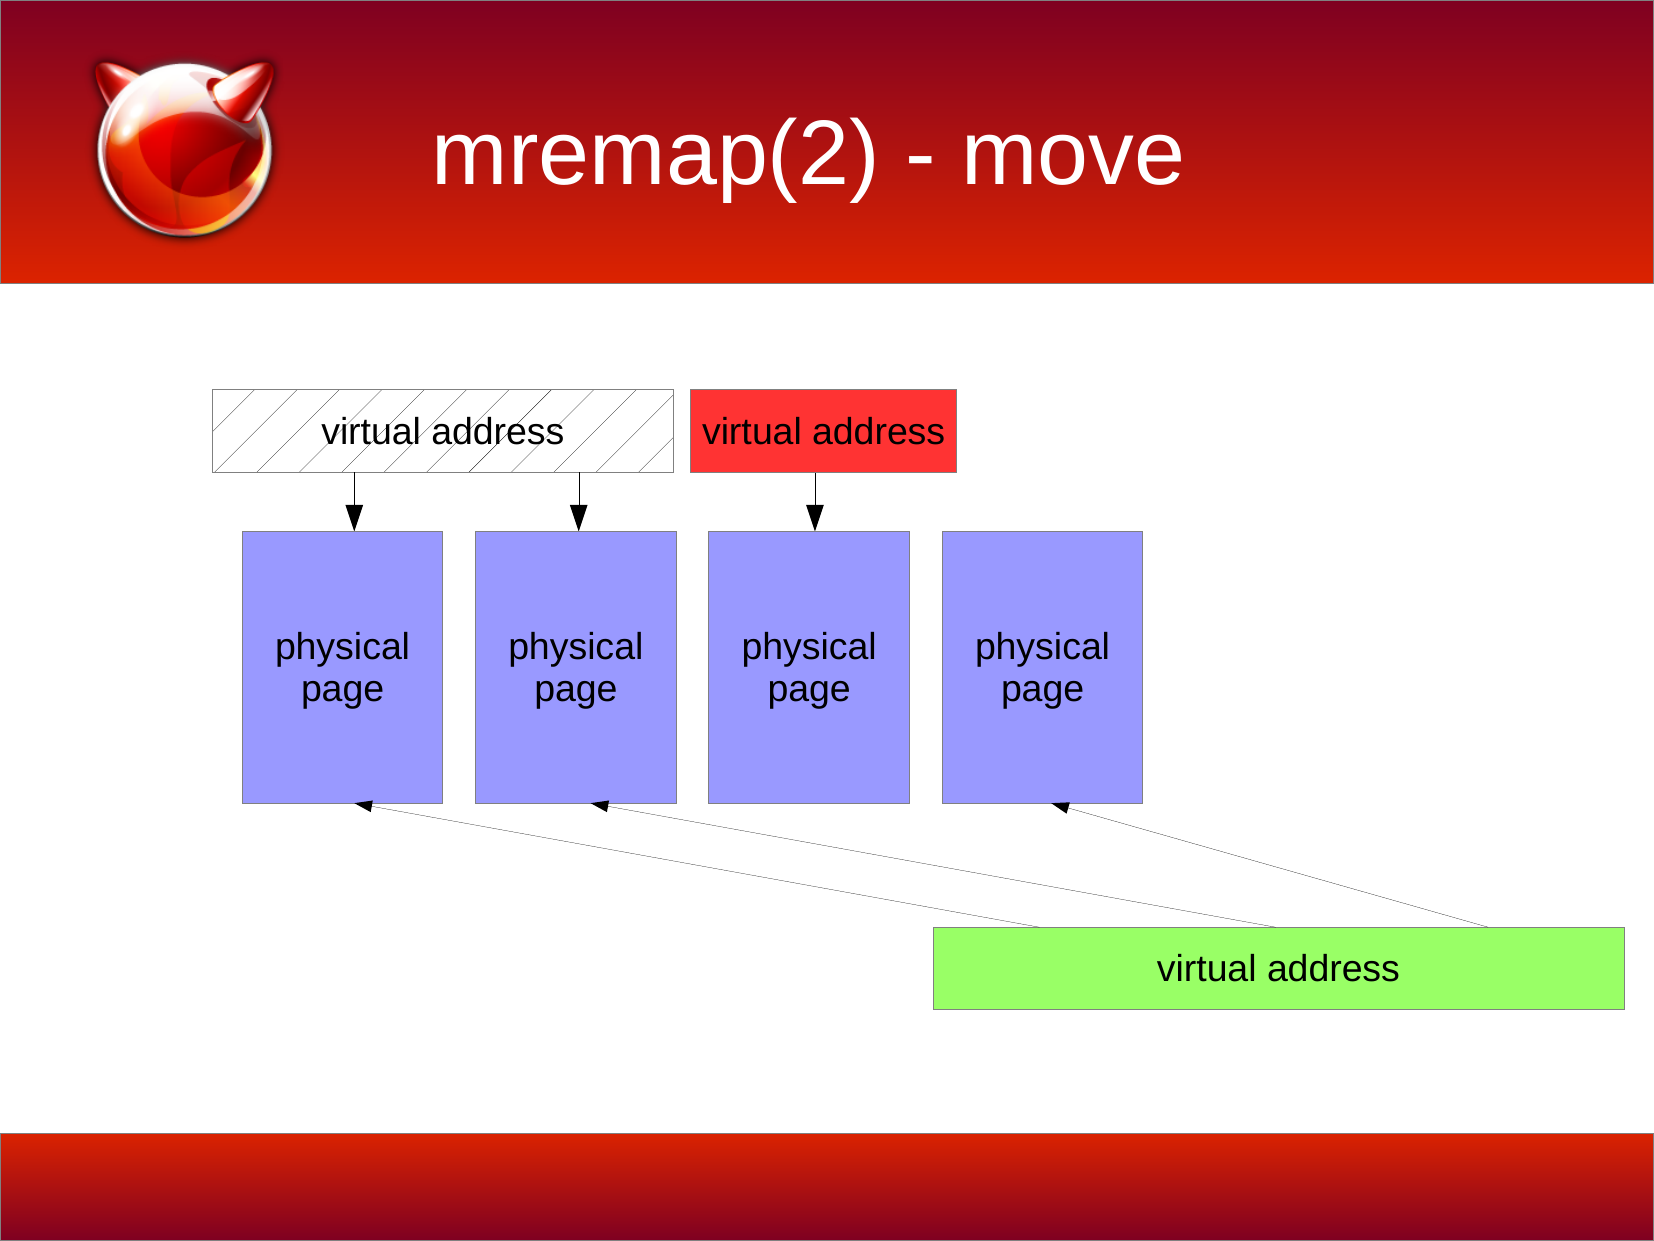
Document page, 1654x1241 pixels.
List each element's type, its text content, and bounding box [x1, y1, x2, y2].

text_box virtual address [690, 389, 957, 473]
text_box virtual address [212, 389, 674, 473]
text_box physical page [242, 531, 443, 804]
title mremap(2) - move [82, 49, 1536, 257]
text_box physical page [475, 531, 677, 804]
text_box virtual address [933, 927, 1625, 1010]
text_box physical page [708, 531, 910, 804]
text_box physical page [942, 531, 1143, 804]
